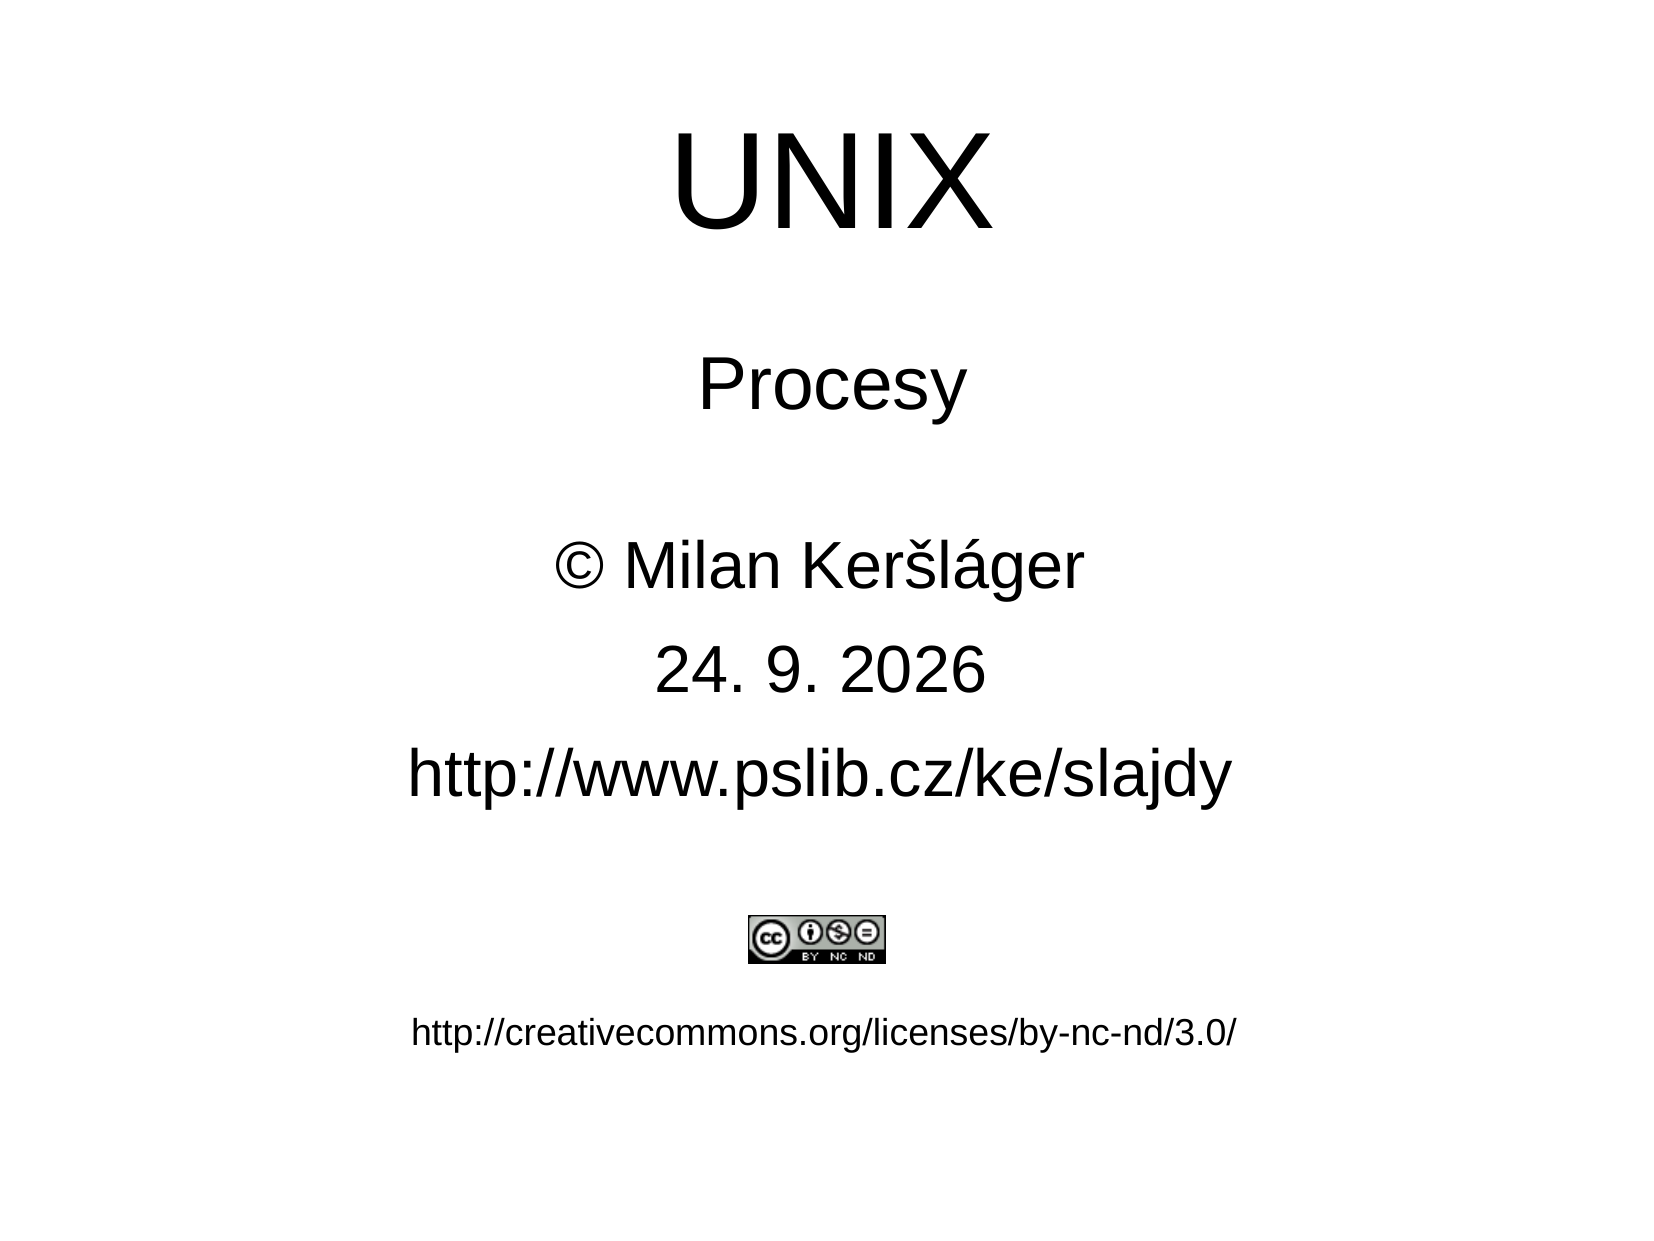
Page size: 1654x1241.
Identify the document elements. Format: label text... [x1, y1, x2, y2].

text_box http://creativecommons.org/licenses/by-nc-nd/3.0/ [337, 1003, 1312, 1061]
picture [748, 915, 886, 964]
title UNIX Procesy [88, 50, 1577, 479]
list © Milan Keršláger 7.5.2010 http://www.pslib.cz/ke/slajdy [76, 527, 1565, 916]
